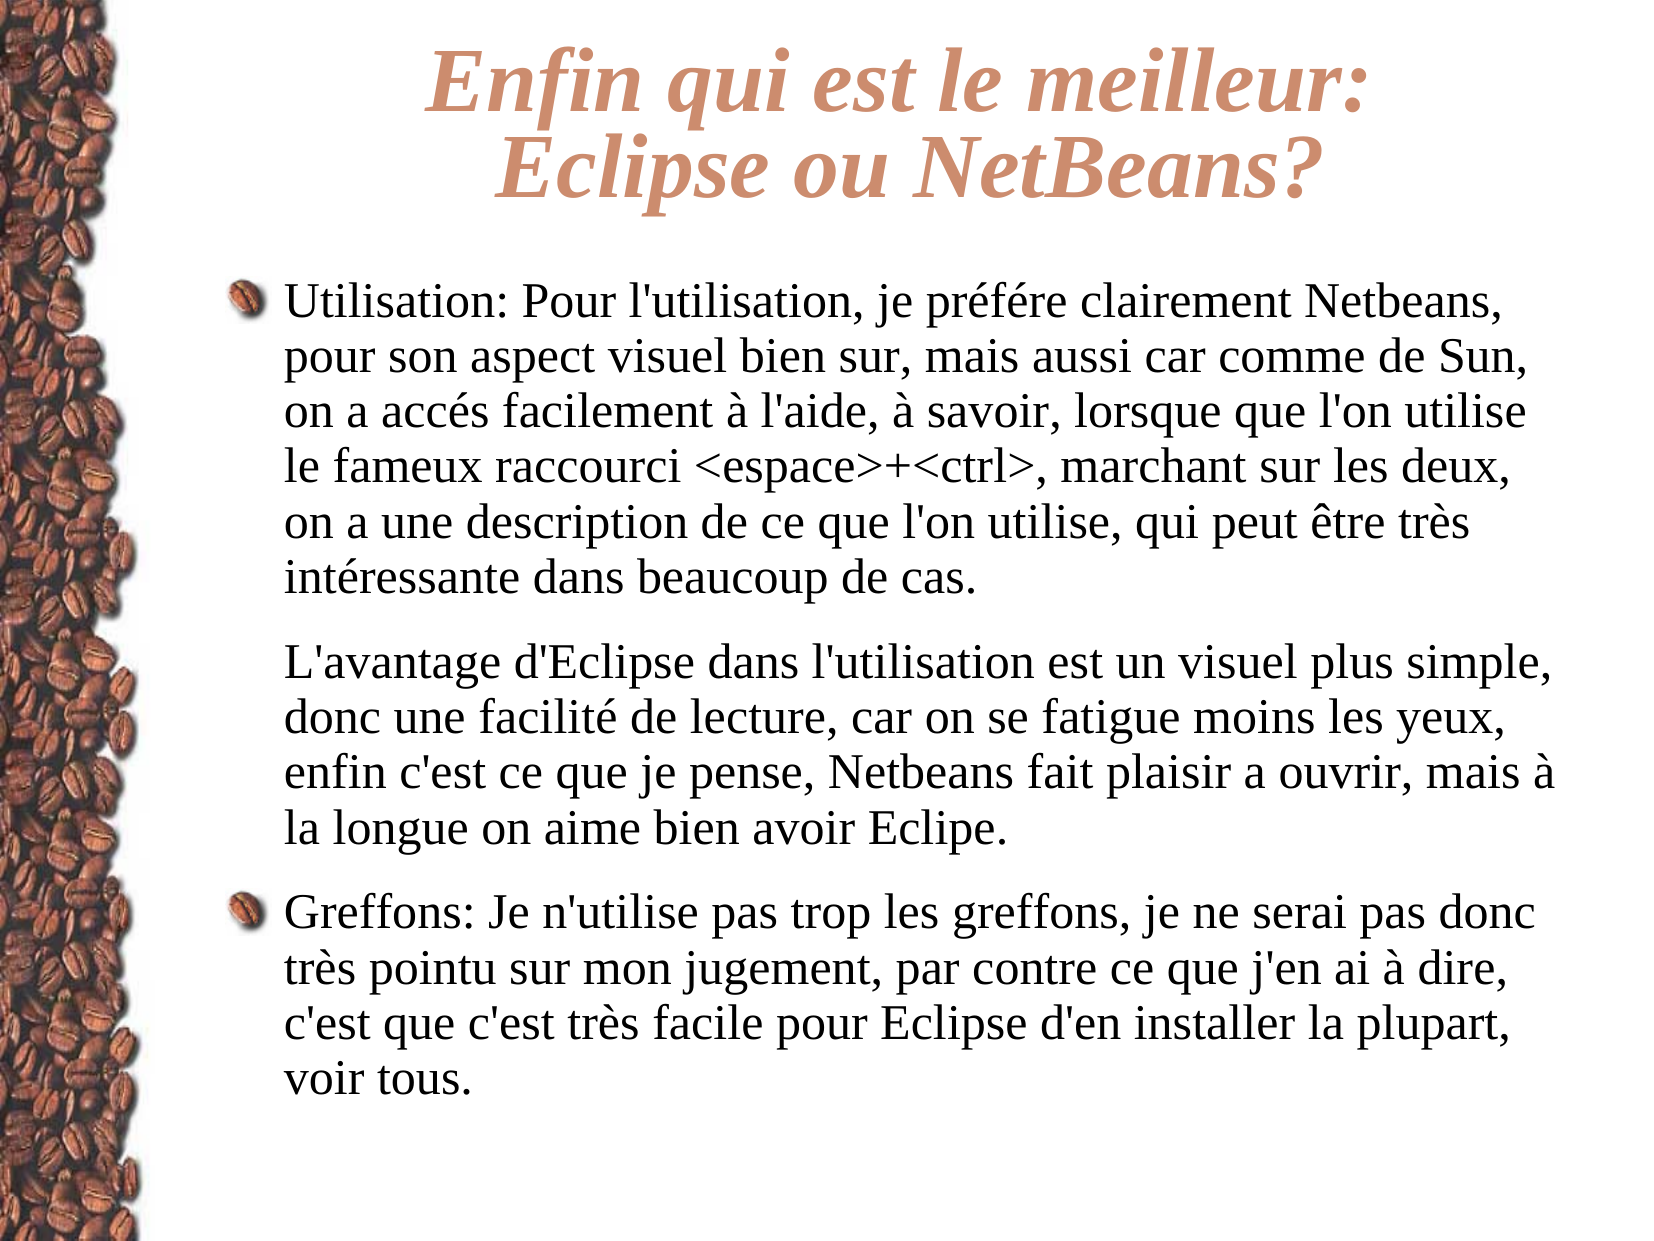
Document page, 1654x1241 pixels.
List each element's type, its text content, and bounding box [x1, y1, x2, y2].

list Utilisation: Pour l'utilisation, je préfére clairement Netbeans, pour son aspect visuel bien sur, mais aussi car comme de Sun, on a accés facilement à l'aide, à savoir, lorsque que l'on utilise le fameux raccourci <espace>+<ctrl>, marchant sur les deux, on a une description de ce que l'on utilise, qui peut être très intéressante dans beaucoup de cas. L'avantage d'Eclipse dans l'utilisation est un visuel plus simple, donc une facilité de lecture, car on se fatigue moins les yeux, enfin c'est ce que je pense, Netbeans fait plaisir a ouvrir, mais à la longue on aime bien avoir Eclipe. Greffons: Je n'utilise pas trop les greffons, je ne serai pas donc très pointu sur mon jugement, par contre ce que j'en ai à dire, c'est que c'est très facile pour Eclipse d'en installer la plupart, voir tous. [225, 272, 1572, 1106]
picture [0, 0, 155, 1241]
title Enfin qui est le meilleur: Eclipse ou NetBeans? [205, 34, 1618, 223]
